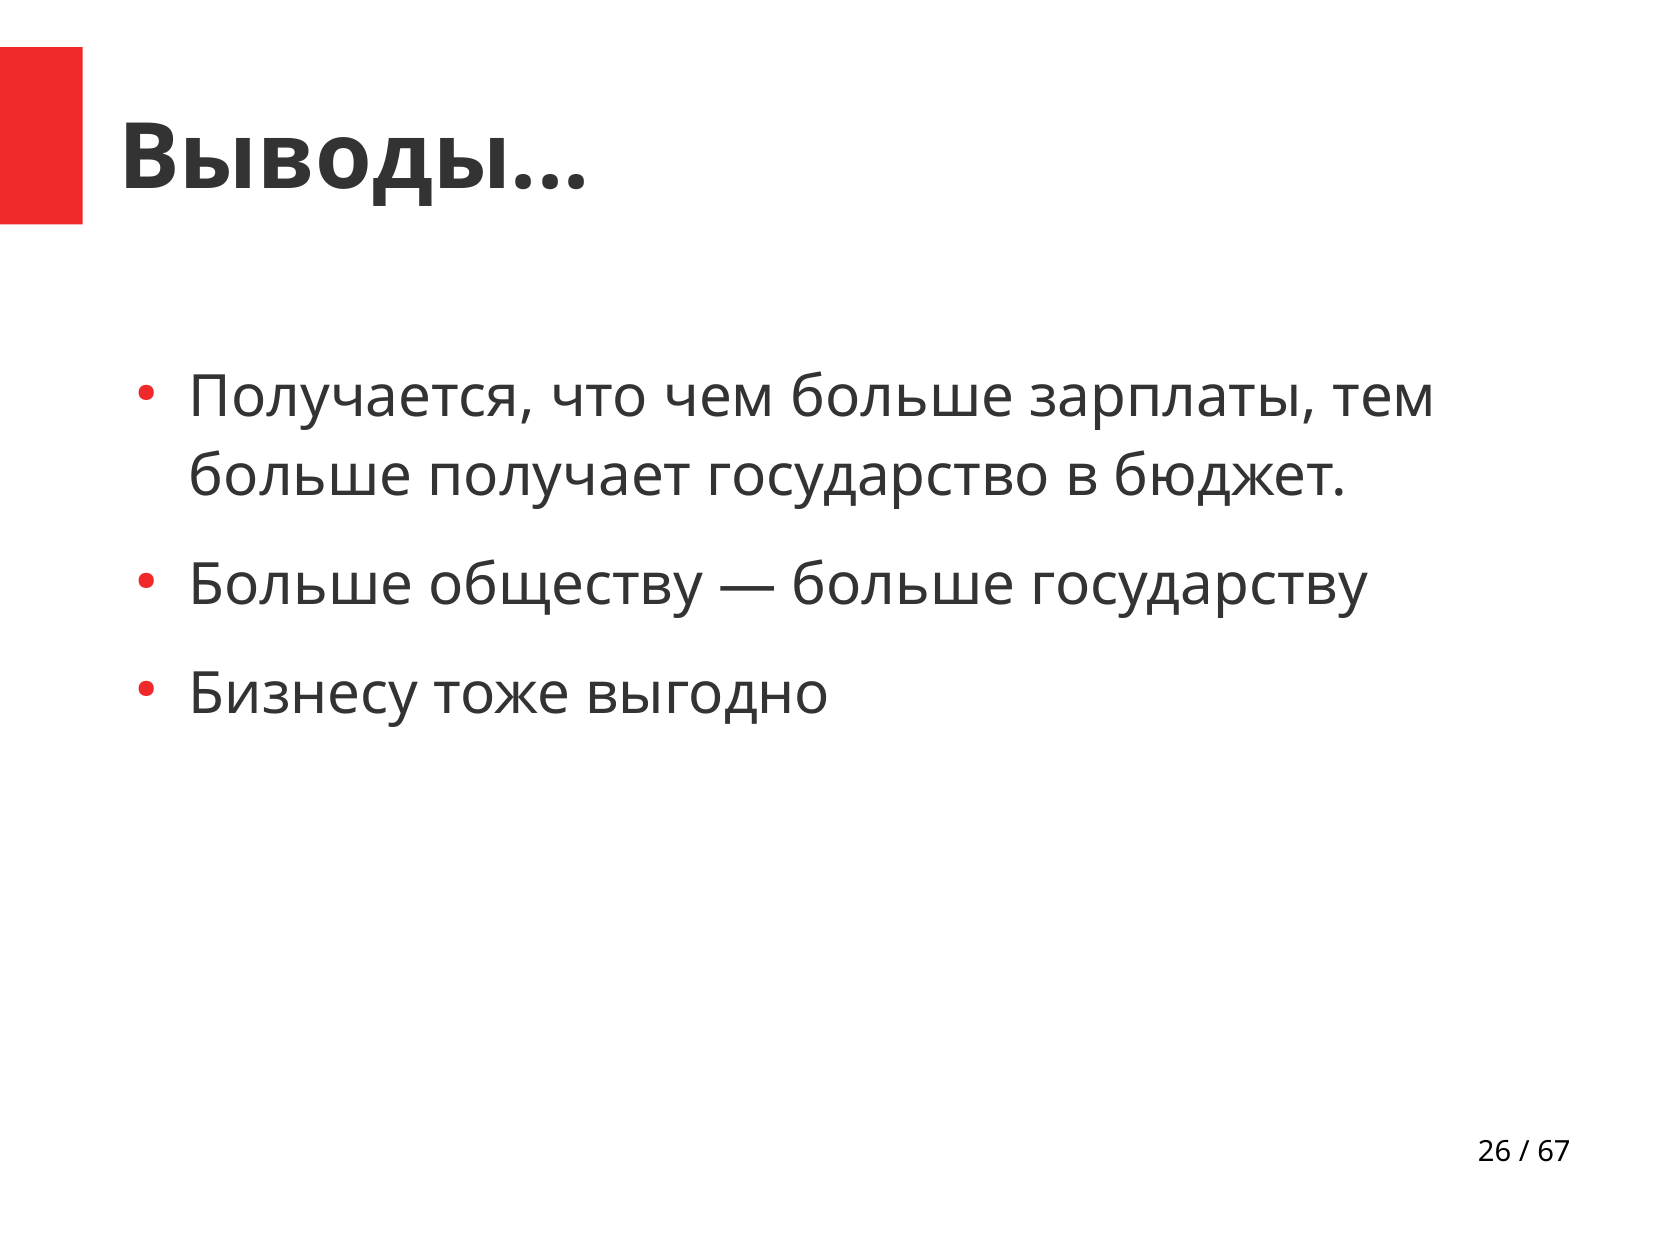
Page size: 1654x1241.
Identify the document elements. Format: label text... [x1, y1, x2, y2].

title Выводы... [118, 49, 1571, 257]
list Получается, что чем больше зарплаты, тем больше получает государство в бюджет. Больше обществу — больше государству Бизнесу тоже выгодно [118, 354, 1536, 1074]
